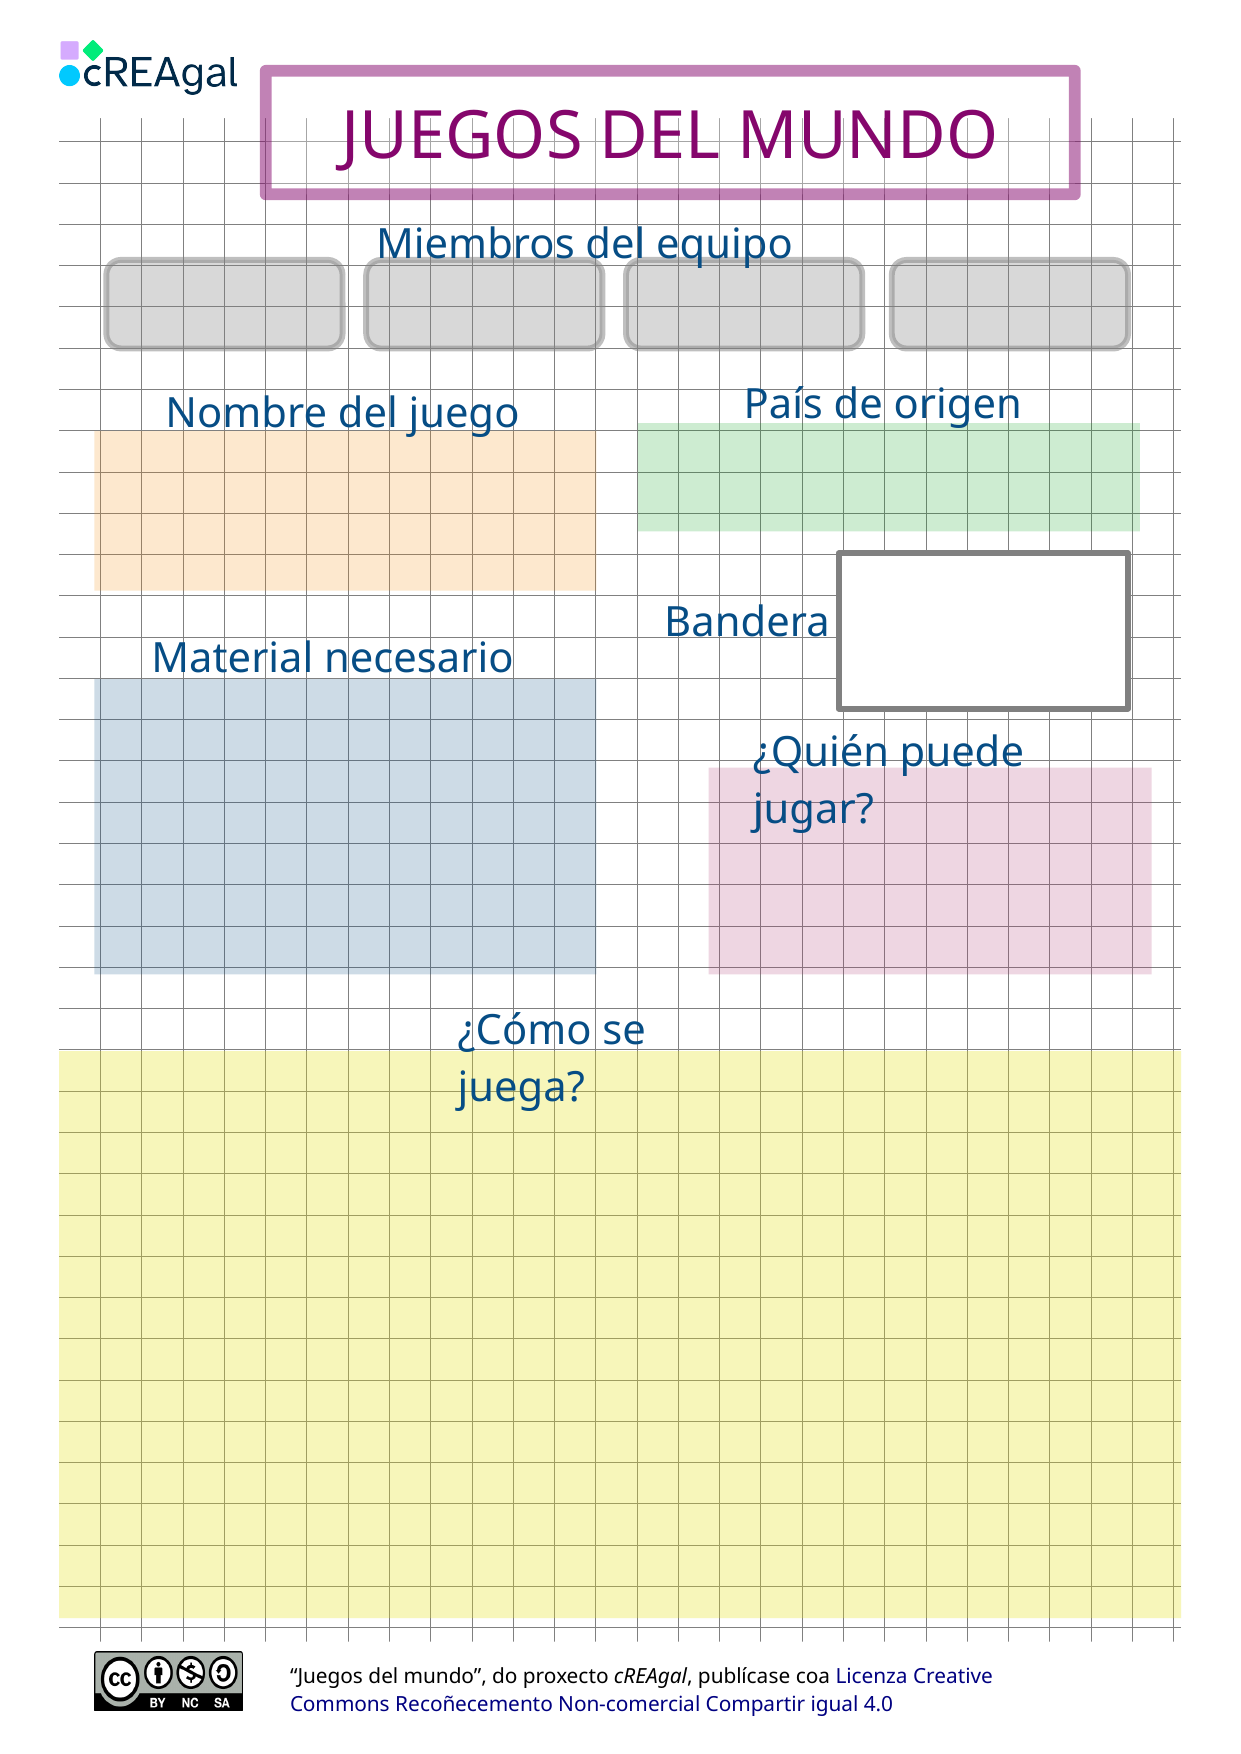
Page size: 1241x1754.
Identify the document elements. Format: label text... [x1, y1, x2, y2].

text_box [59, 1051, 1182, 1619]
text_box Nombre del juego [106, 374, 579, 520]
text_box Material necesario [136, 620, 564, 781]
text_box Miembros del equipo [236, 206, 934, 313]
text_box “Juegos del mundo”, do proxecto cREAgal, publícase coa Licenza Creative Commons Recoñecemento Non-comercial Compartir igual 4.0 [275, 1653, 1164, 1719]
text_box [41, 29, 1193, 119]
text_box [366, 313, 603, 349]
picture [59, 40, 237, 95]
text_box [637, 423, 1140, 532]
text_box Bandera [631, 584, 863, 671]
text_box ¿Quién puede jugar? [738, 714, 1152, 860]
text_box ¿Cómo se juega? [442, 992, 761, 1137]
text_box [626, 313, 863, 349]
picture [94, 1651, 243, 1711]
text_box País de origen [720, 366, 1046, 452]
text_box [838, 553, 1128, 709]
text_box [708, 767, 1152, 975]
text_box [94, 431, 597, 591]
text_box [41, 1641, 1193, 1731]
text_box [94, 679, 597, 975]
text_box [106, 259, 343, 349]
text_box JUEGOS DEL MUNDO [265, 70, 1075, 195]
text_box [891, 259, 1129, 349]
